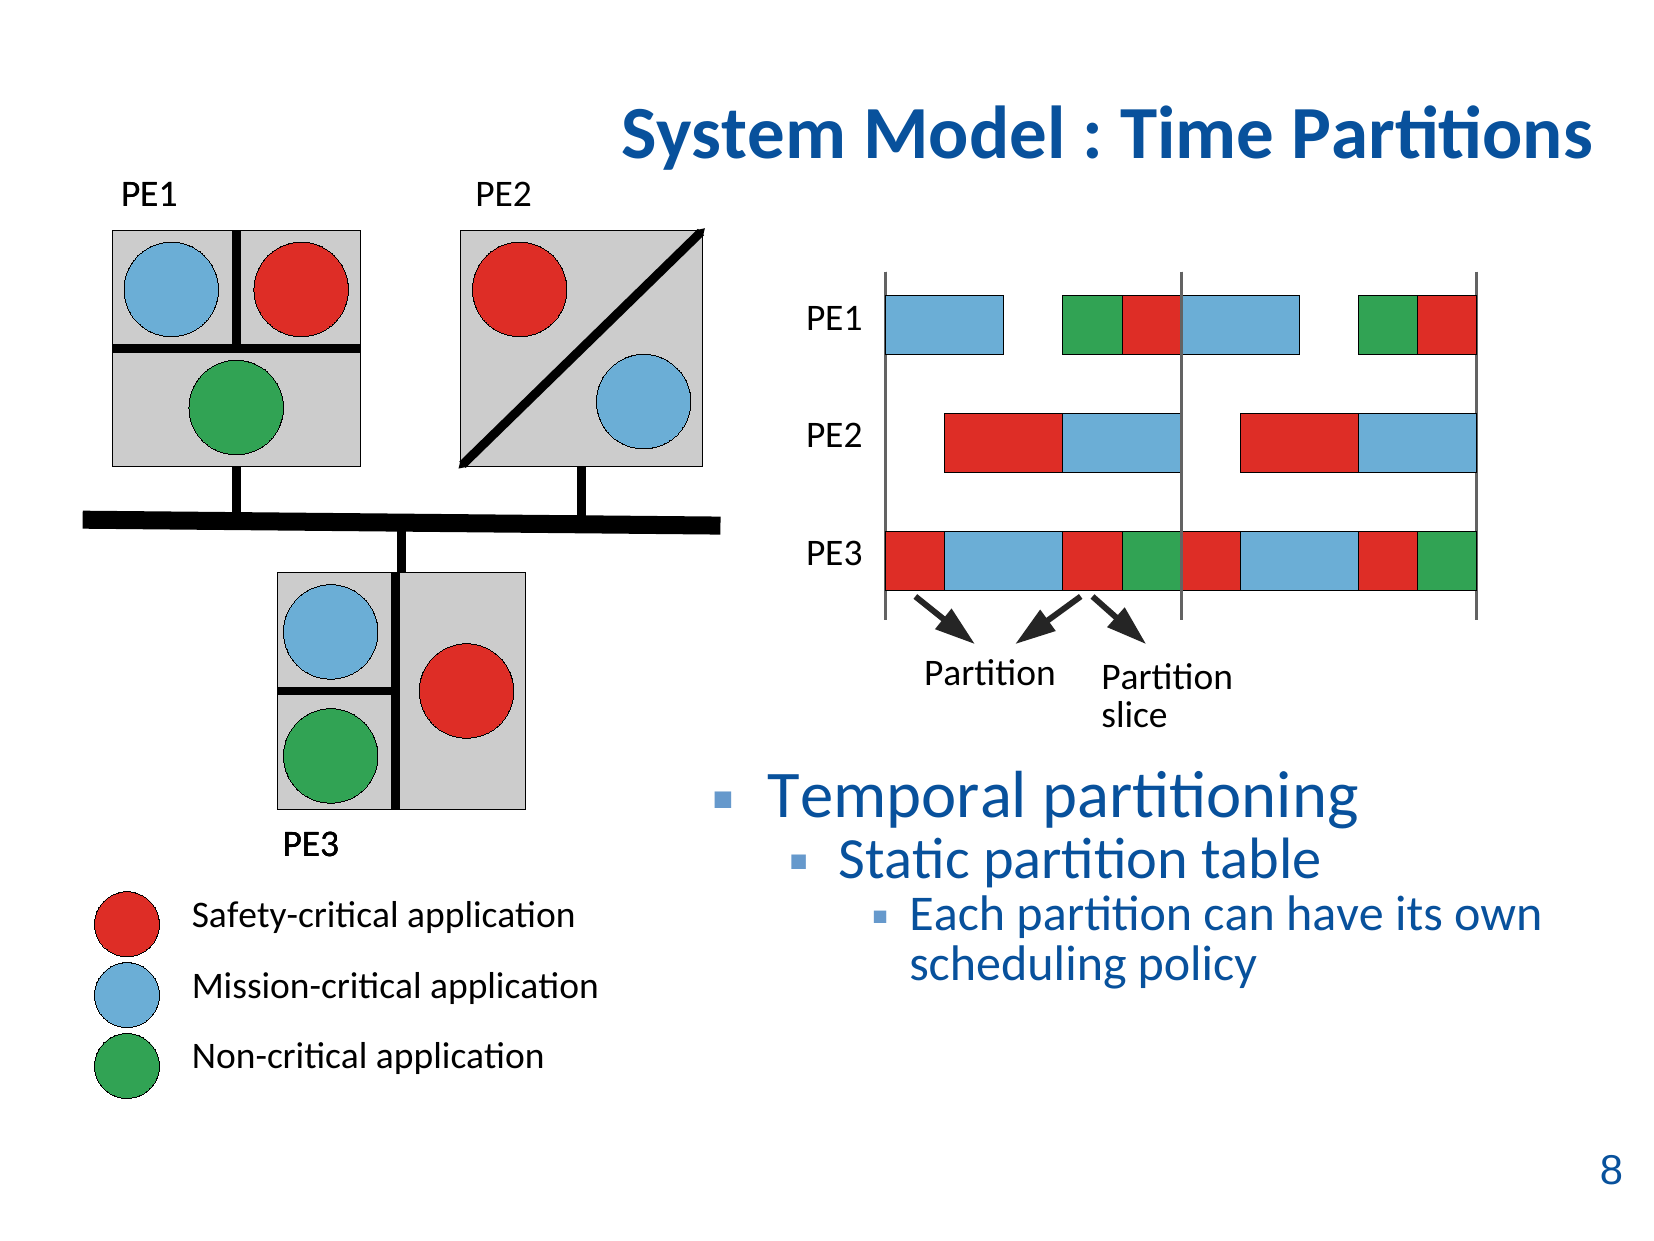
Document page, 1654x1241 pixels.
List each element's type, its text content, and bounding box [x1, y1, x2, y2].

list Temporal partitioning Static partition table Each partition can have its own scheduling policy [696, 767, 1643, 1117]
text_box Non-critical application [177, 1033, 703, 1094]
text_box [112, 230, 361, 467]
text_box Partition slice [1086, 653, 1264, 761]
text_box PE3 [791, 529, 886, 591]
text_box [886, 295, 1004, 355]
text_box [94, 1033, 160, 1099]
text_box [1062, 295, 1180, 355]
text_box PE2 [791, 411, 886, 473]
text_box [468, 238, 703, 467]
text_box PE3 [267, 820, 355, 882]
text_box [886, 531, 1180, 591]
text_box [94, 891, 160, 957]
text_box Partition [909, 649, 1087, 711]
text_box [1183, 531, 1477, 591]
text_box [94, 962, 160, 1028]
text_box PE2 [460, 171, 638, 230]
text_box Mission-critical application [177, 962, 703, 1024]
text_box PE1 [791, 295, 886, 356]
title System Model : Time Partitions [0, 0, 1595, 178]
text_box [1240, 413, 1477, 473]
text_box Safety-critical application [177, 891, 703, 953]
text_box [277, 572, 526, 810]
text_box [112, 232, 232, 344]
text_box [944, 413, 1180, 473]
text_box [1358, 295, 1477, 355]
text_box [1183, 295, 1300, 355]
text_box [460, 230, 695, 460]
text_box PE1 [106, 171, 284, 232]
